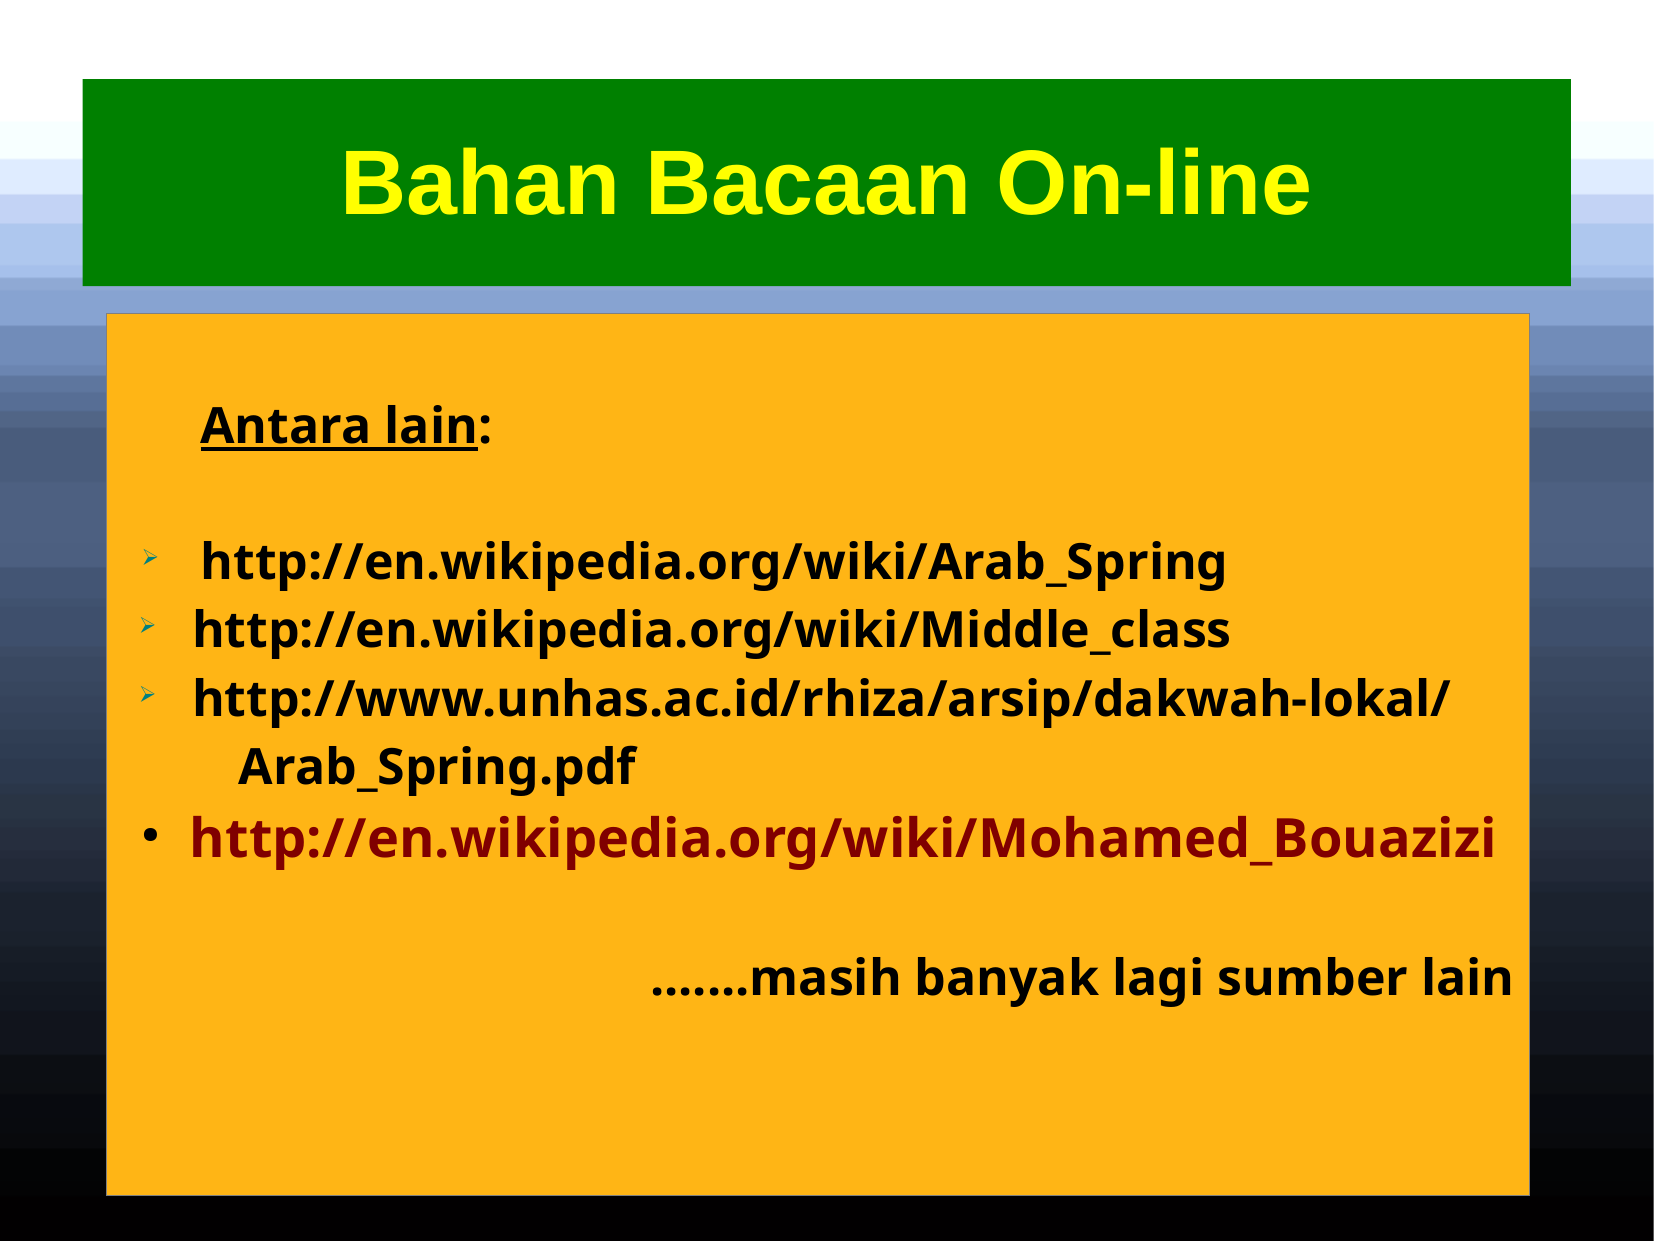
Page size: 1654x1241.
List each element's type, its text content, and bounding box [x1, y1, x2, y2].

text_box Antara lain: http://en.wikipedia.org/wiki/Arab_Spring http://en.wikipedia.org/wiki/Middle_class http://www.unhas.ac.id/rhiza/arsip/dakwah-lokal/Arab_Spring.pdf http://en.wikipedia.org/wiki/Mohamed_Bouazizi .......masih banyak lagi sumber lain [106, 313, 1530, 1196]
picture [0, 0, 1654, 1241]
title Bahan Bacaan On-line [82, 79, 1571, 287]
